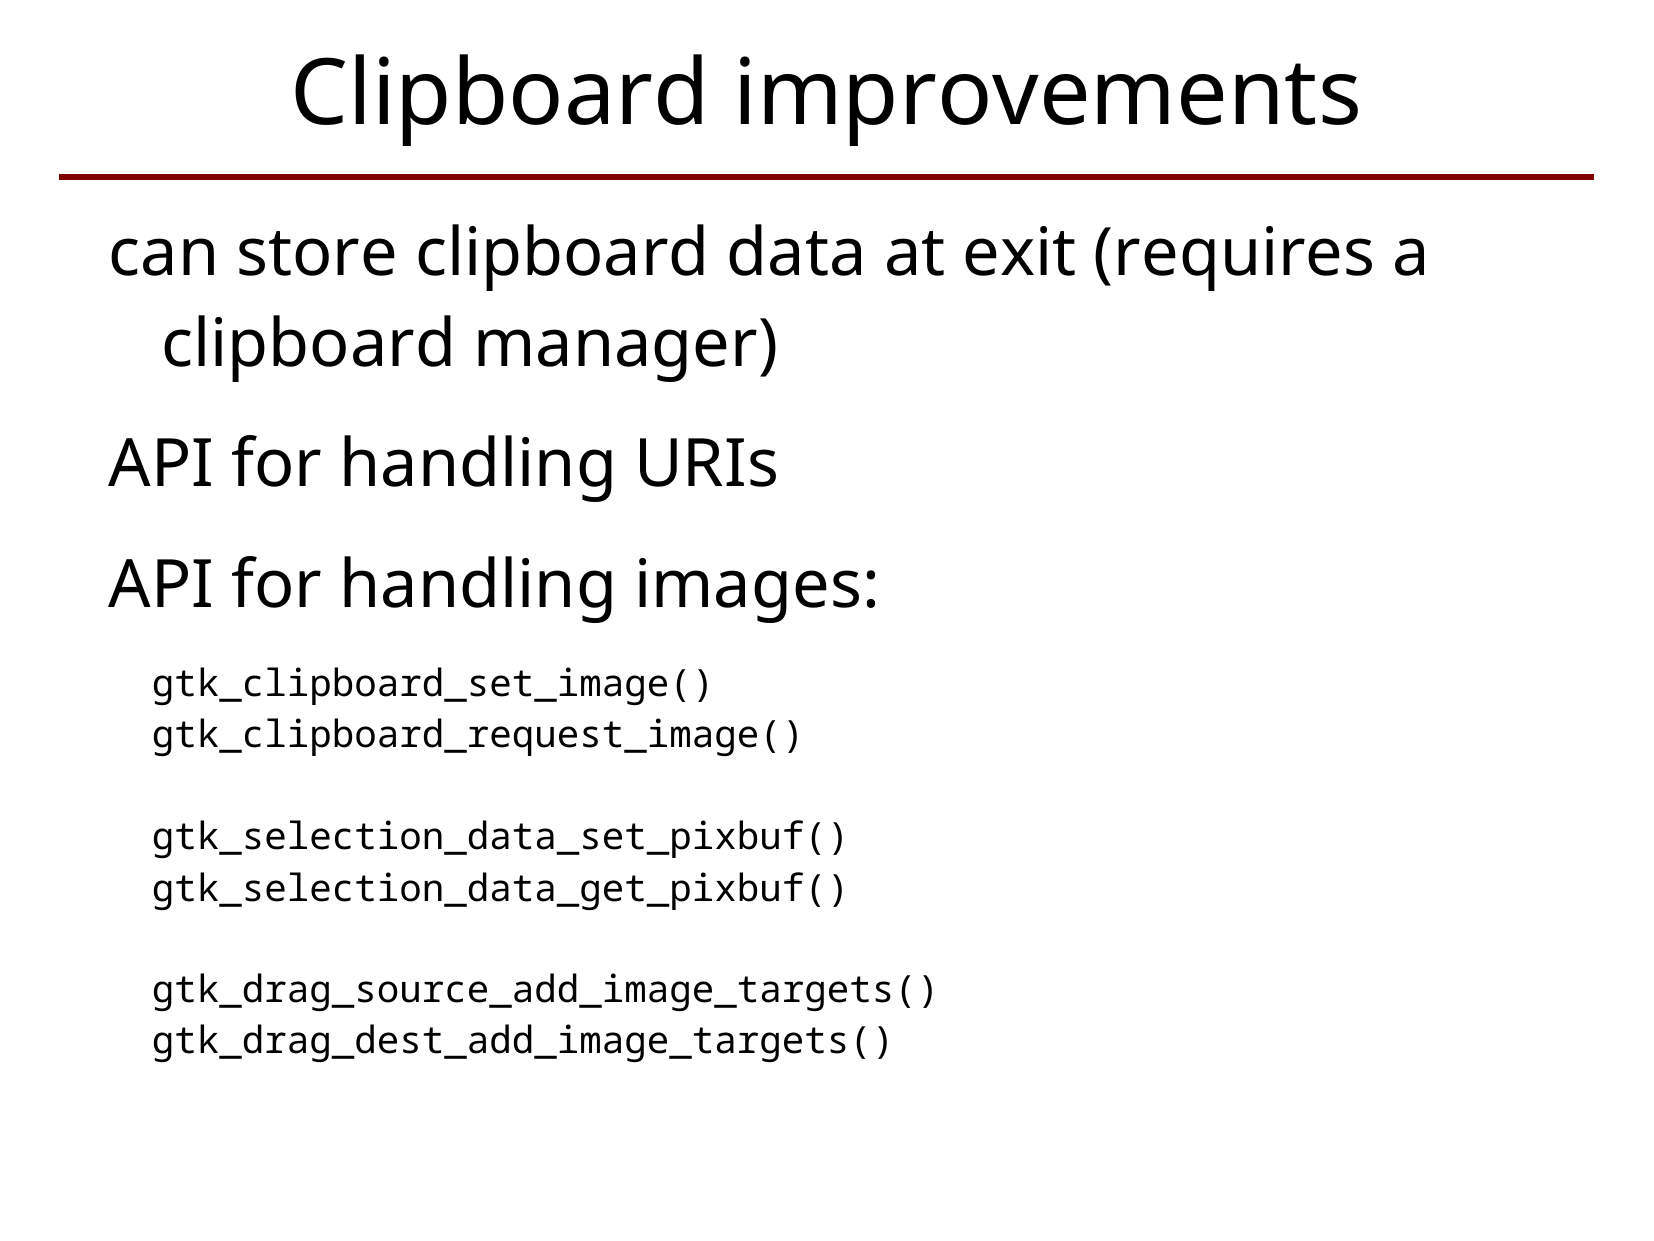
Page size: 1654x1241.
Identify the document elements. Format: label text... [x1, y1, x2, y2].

title Clipboard improvements [59, 0, 1595, 178]
text_box gtk_clipboard_set_image() gtk_clipboard_request_image() gtk_selection_data_set_pixbuf() gtk_selection_data_get_pixbuf() gtk_drag_source_add_image_targets() gtk_drag_dest_add_image_targets() [151, 656, 940, 1019]
list can store clipboard data at exit (requires a clipboard manager) API for handling URIs API for handling images: [90, 204, 1616, 621]
